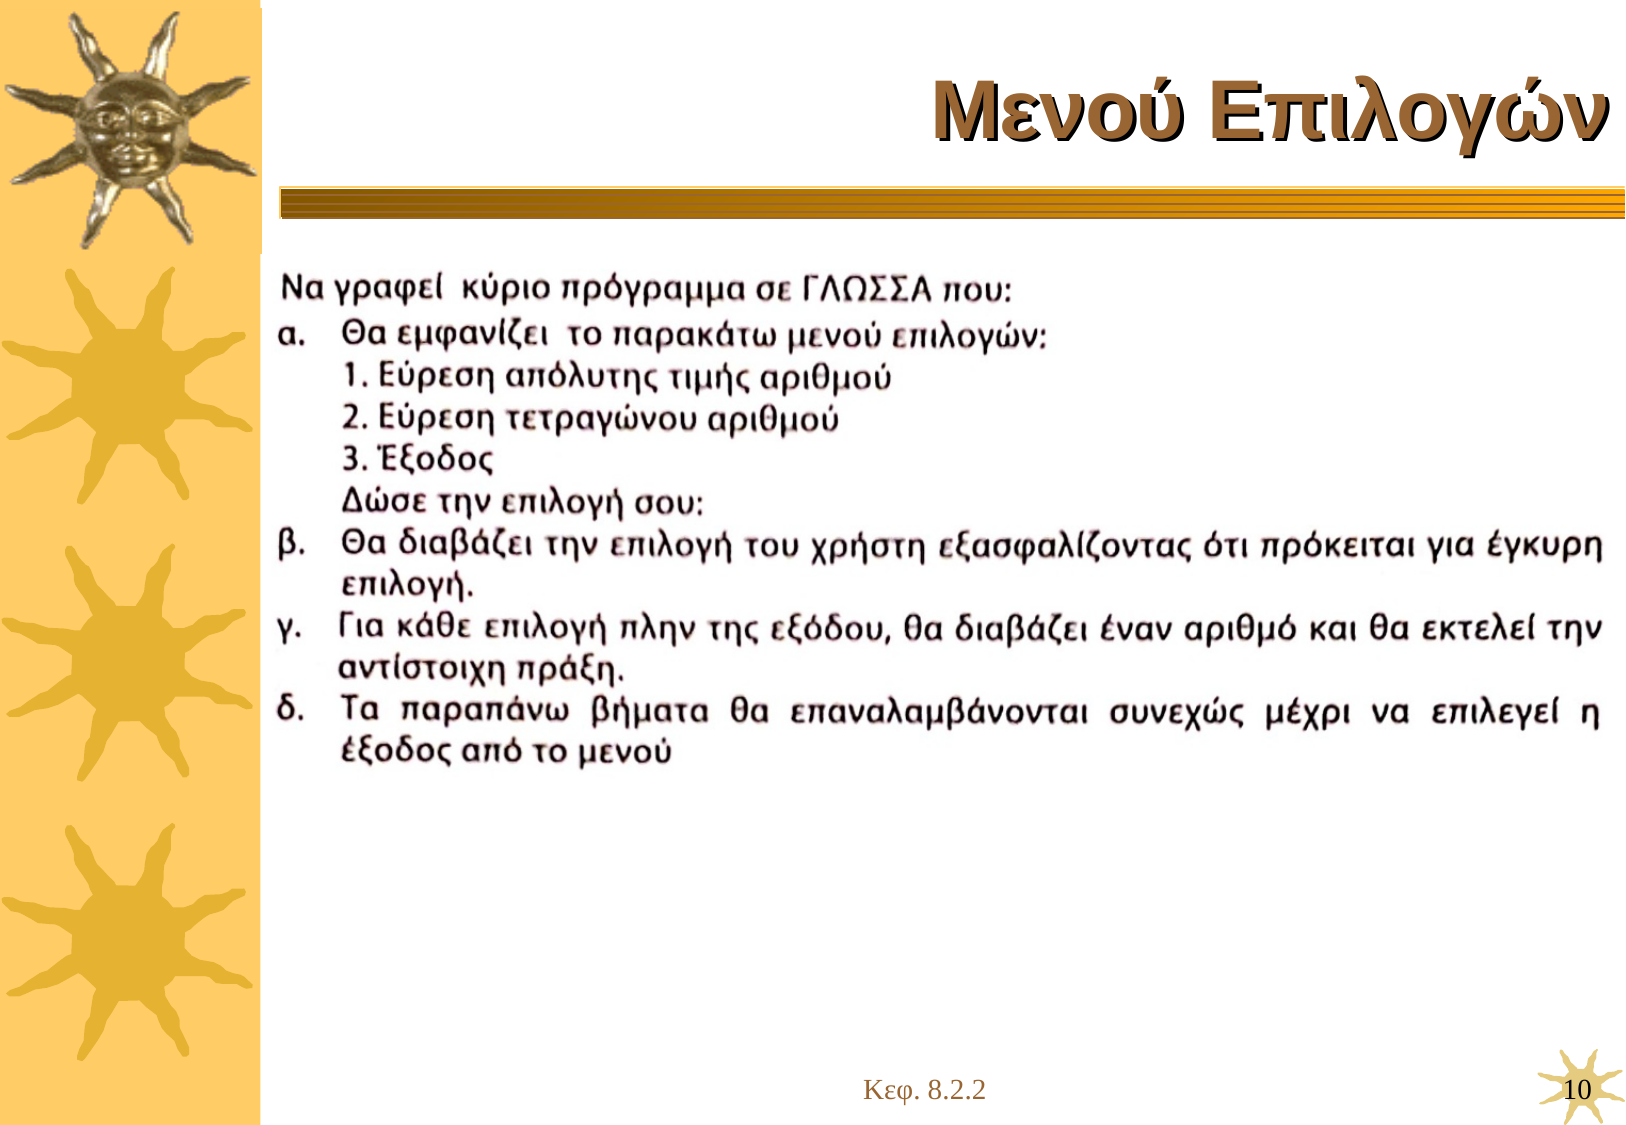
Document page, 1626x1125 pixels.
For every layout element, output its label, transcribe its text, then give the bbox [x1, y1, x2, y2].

text_box Μενού Επιλογών [0, 0, 1625, 163]
picture [263, 261, 1613, 779]
picture [1, 163, 262, 254]
